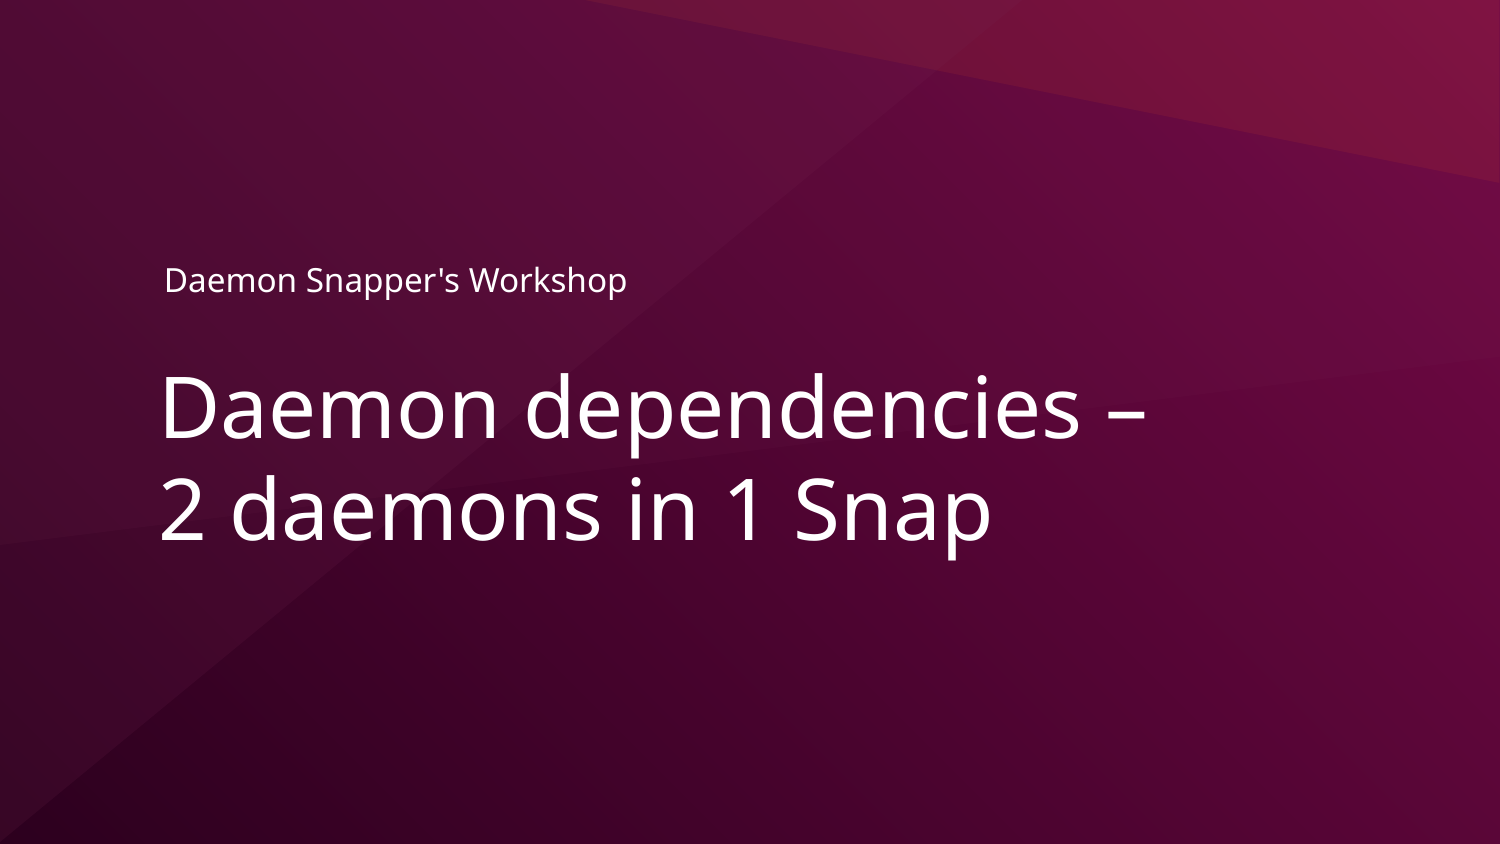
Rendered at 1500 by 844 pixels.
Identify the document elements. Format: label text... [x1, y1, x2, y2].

subtitle Daemon Snapper's Workshop [163, 259, 940, 324]
title Daemon dependencies – 2 daemons in 1 Snap [158, 352, 1378, 607]
